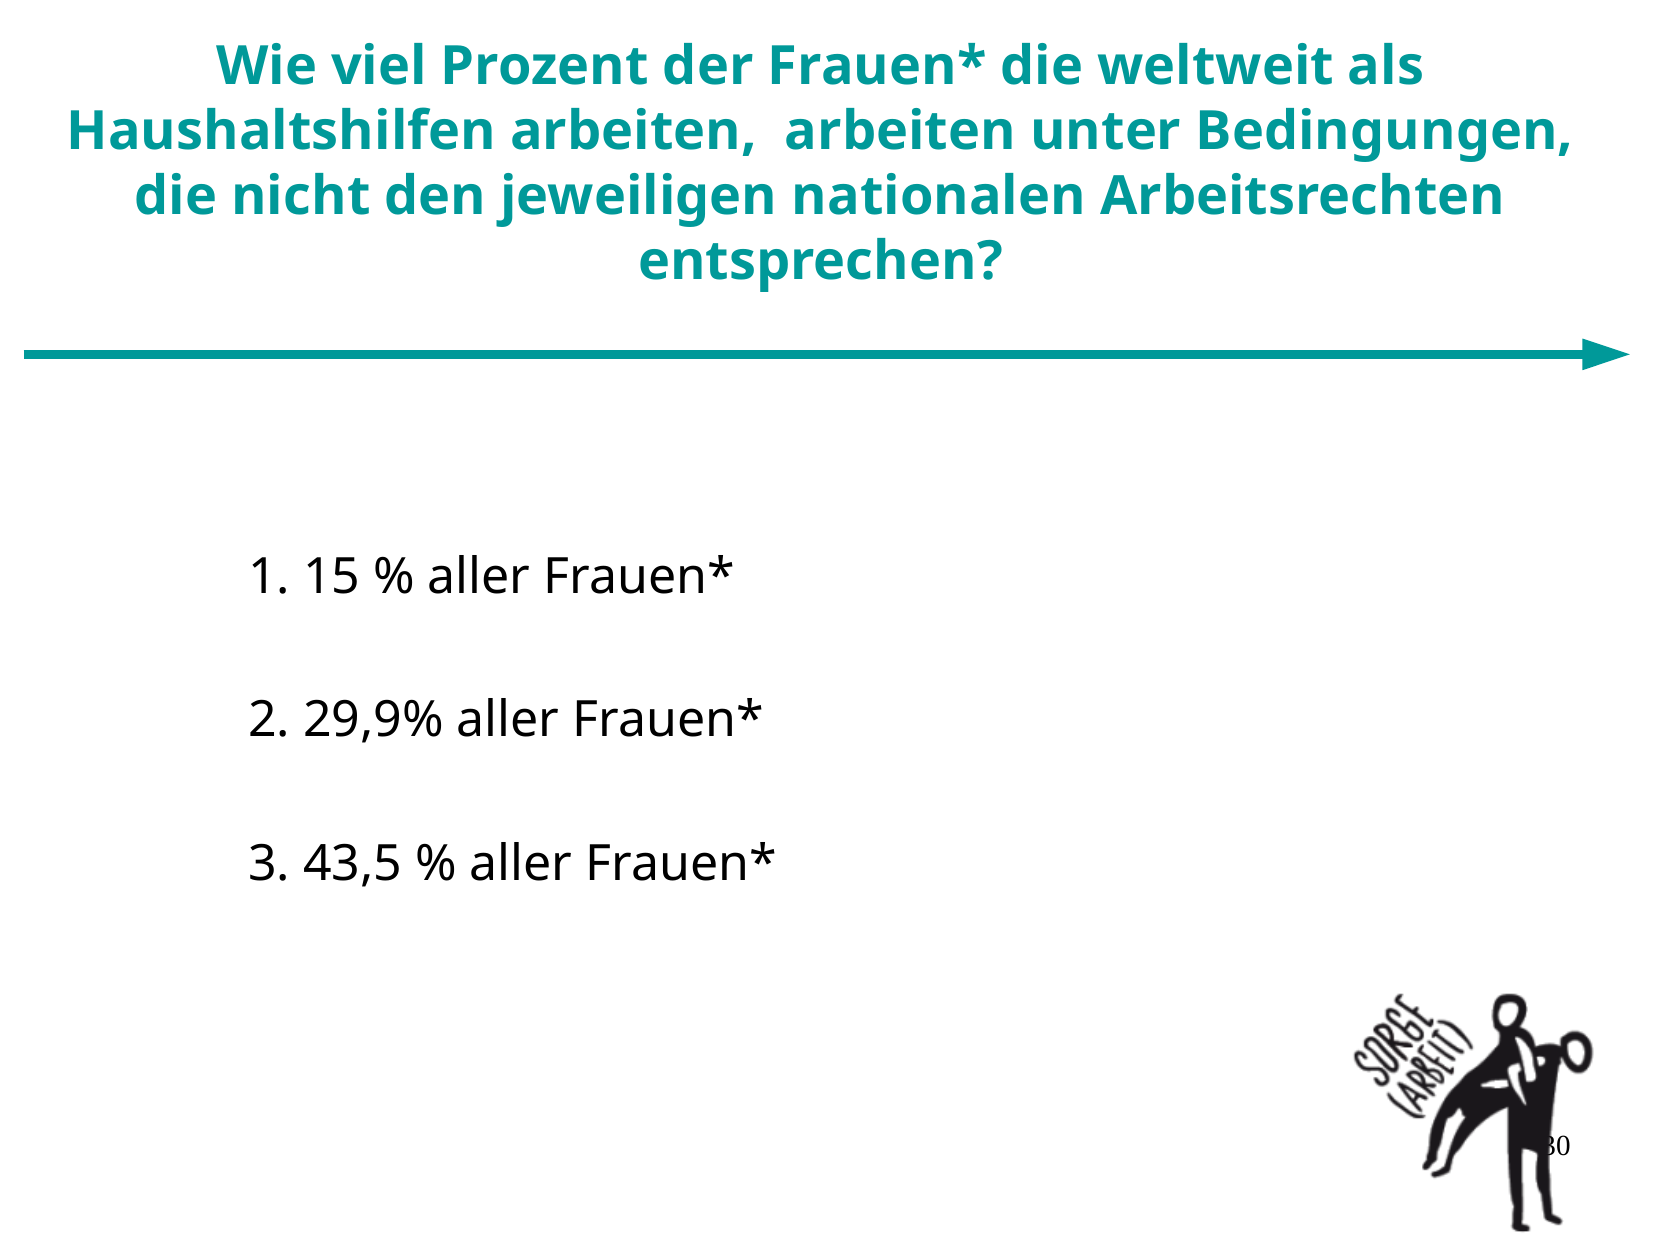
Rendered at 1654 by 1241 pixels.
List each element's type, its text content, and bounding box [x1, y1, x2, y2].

picture [1281, 925, 1654, 1241]
title Wie viel Prozent der Frauen* die weltweit als Haushaltshilfen arbeiten, arbeiten unter Bedingungen, die nicht den jeweiligen nationalen Arbeitsrechten entsprechen? [35, 7, 1607, 308]
list 1. 15 % aller Frauen* 2. 29,9% aller Frauen* 3. 43,5 % aller Frauen* [248, 543, 1536, 1241]
